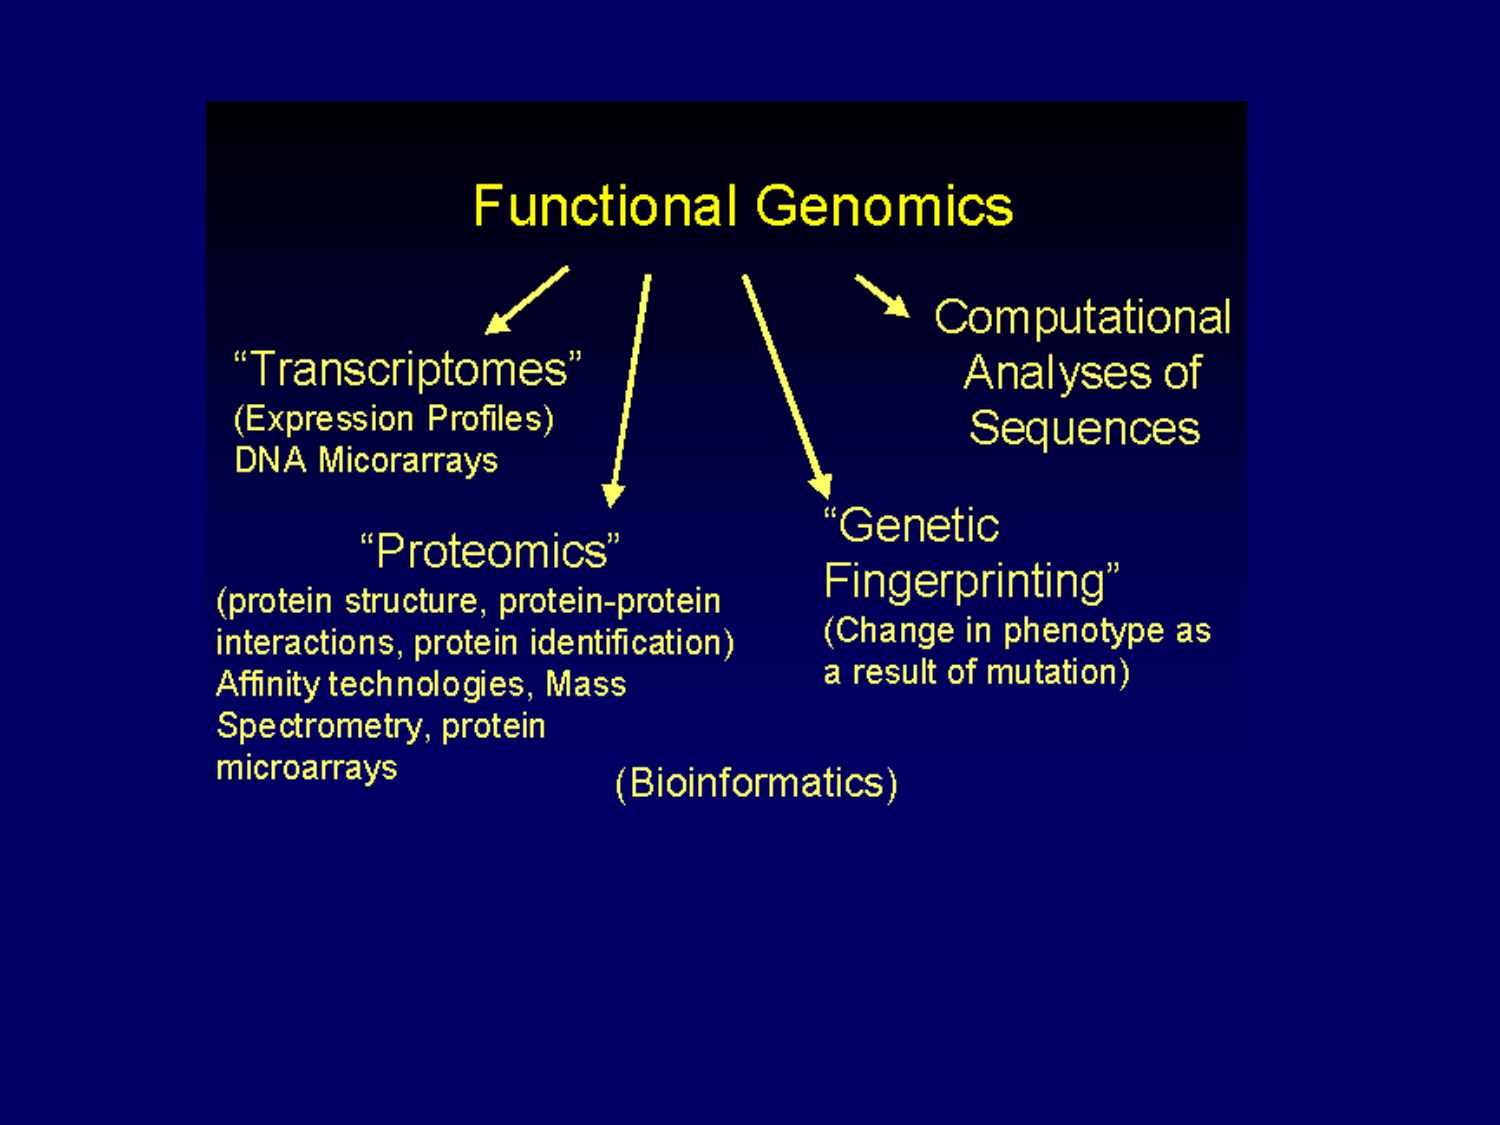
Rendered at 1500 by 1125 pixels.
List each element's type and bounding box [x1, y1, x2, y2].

picture [206, 101, 1247, 882]
